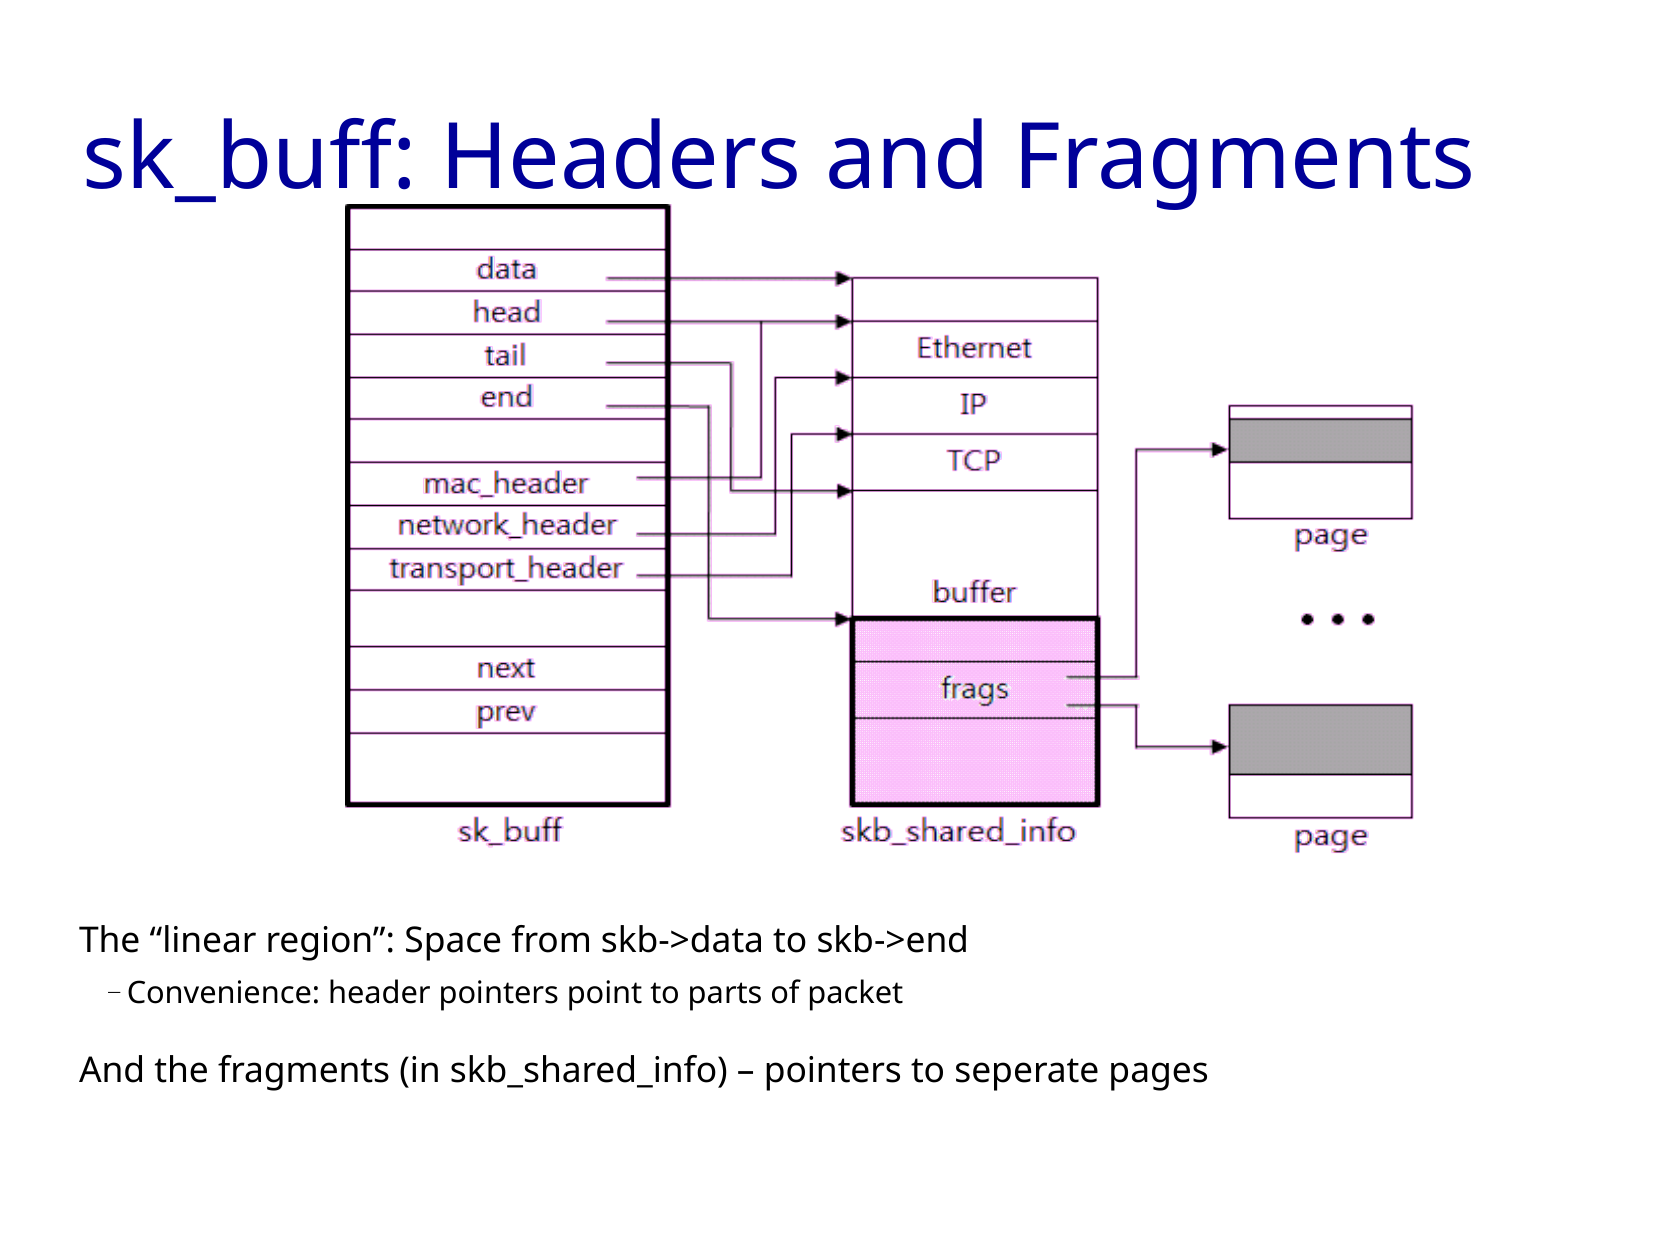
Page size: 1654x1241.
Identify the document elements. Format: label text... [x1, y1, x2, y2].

title sk_buff: Headers and Fragments [82, 49, 1571, 257]
picture [345, 204, 1456, 871]
list The “linear region”: Space from skb->data to skb->end Convenience: header pointers point to parts of packet And the fragments (in skb_shared_info) – pointers to seperate pages [60, 915, 1571, 1096]
